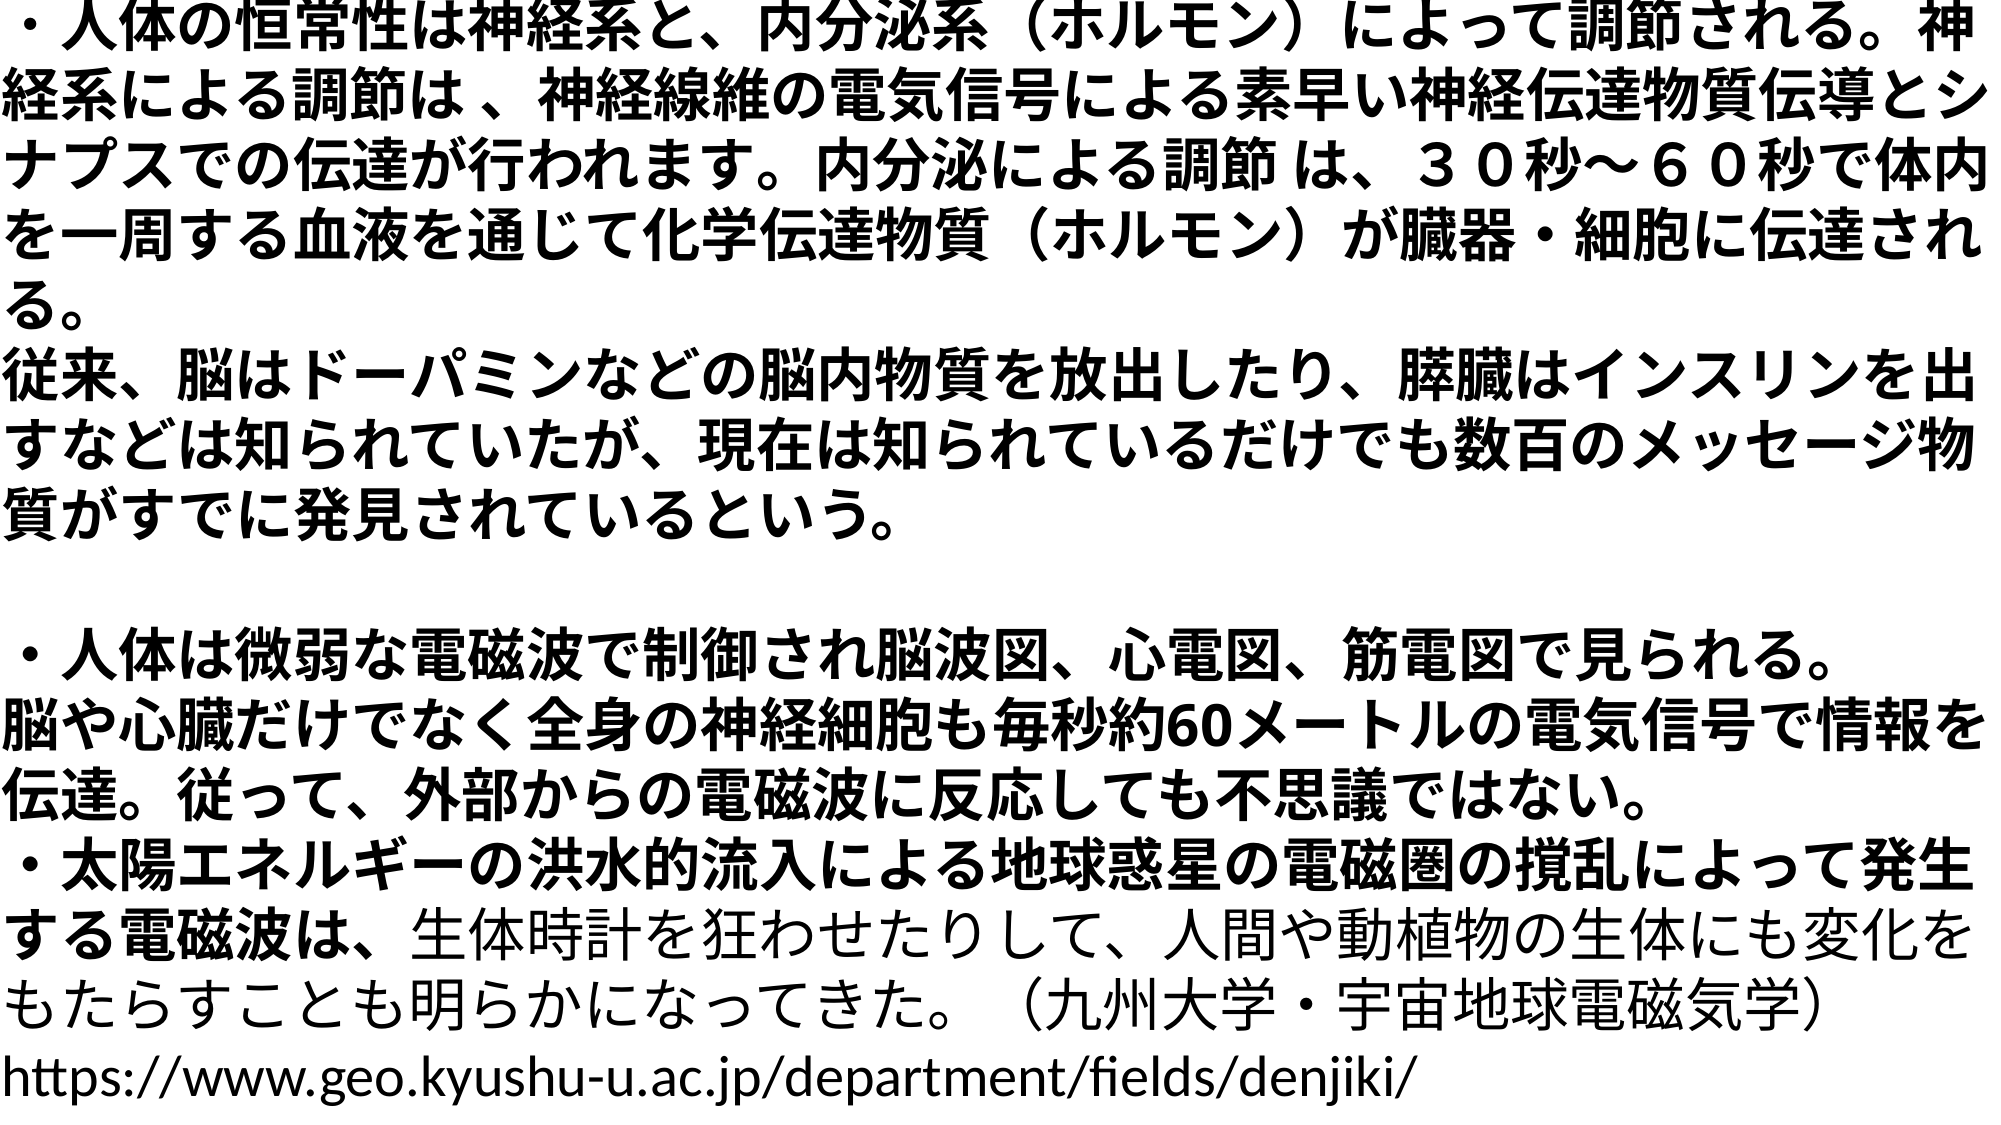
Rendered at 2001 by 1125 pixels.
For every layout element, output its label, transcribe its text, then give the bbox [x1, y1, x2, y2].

text_box ・人体の恒常性は神経系と、内分泌系（ホルモン）によって調節される。神経系による調節は 、神経線維の電気信号による素早い神経伝達物質伝導とシナプスでの伝達が行われます。内分泌による調節 は、３０秒～６０秒で体内を一周する血液を通じて化学伝達物質（ホルモン）が臓器・細胞に伝達される。 従来、脳はドーパミンなどの脳内物質を放出したり、膵臓はインスリンを出すなどは知られていたが、現在は知られているだけでも数百のメッセージ物質がすでに発見されているという。​ ​ ・人体は微弱な電磁波で制御され脳波図、心電図、筋電図で見られる。 ​ 脳や心臓だけでなく全身の神経細胞も毎秒約60メートルの電気信号で情報を 伝達。従って、外部からの電磁波に反応しても不思議ではない。​ ・太陽エネルギーの洪水的流入による地球惑星の電磁圏の撹乱によって発生する電磁波は、生体時計を狂わせたりして、人間や動植物の生体にも変化をもたらすことも明らかになってきた。（九州大学・宇宙地球電磁気学） https://www.geo.kyushu-u.ac.jp/department/fields/denjiki/ ​ [0, 0, 2000, 1125]
